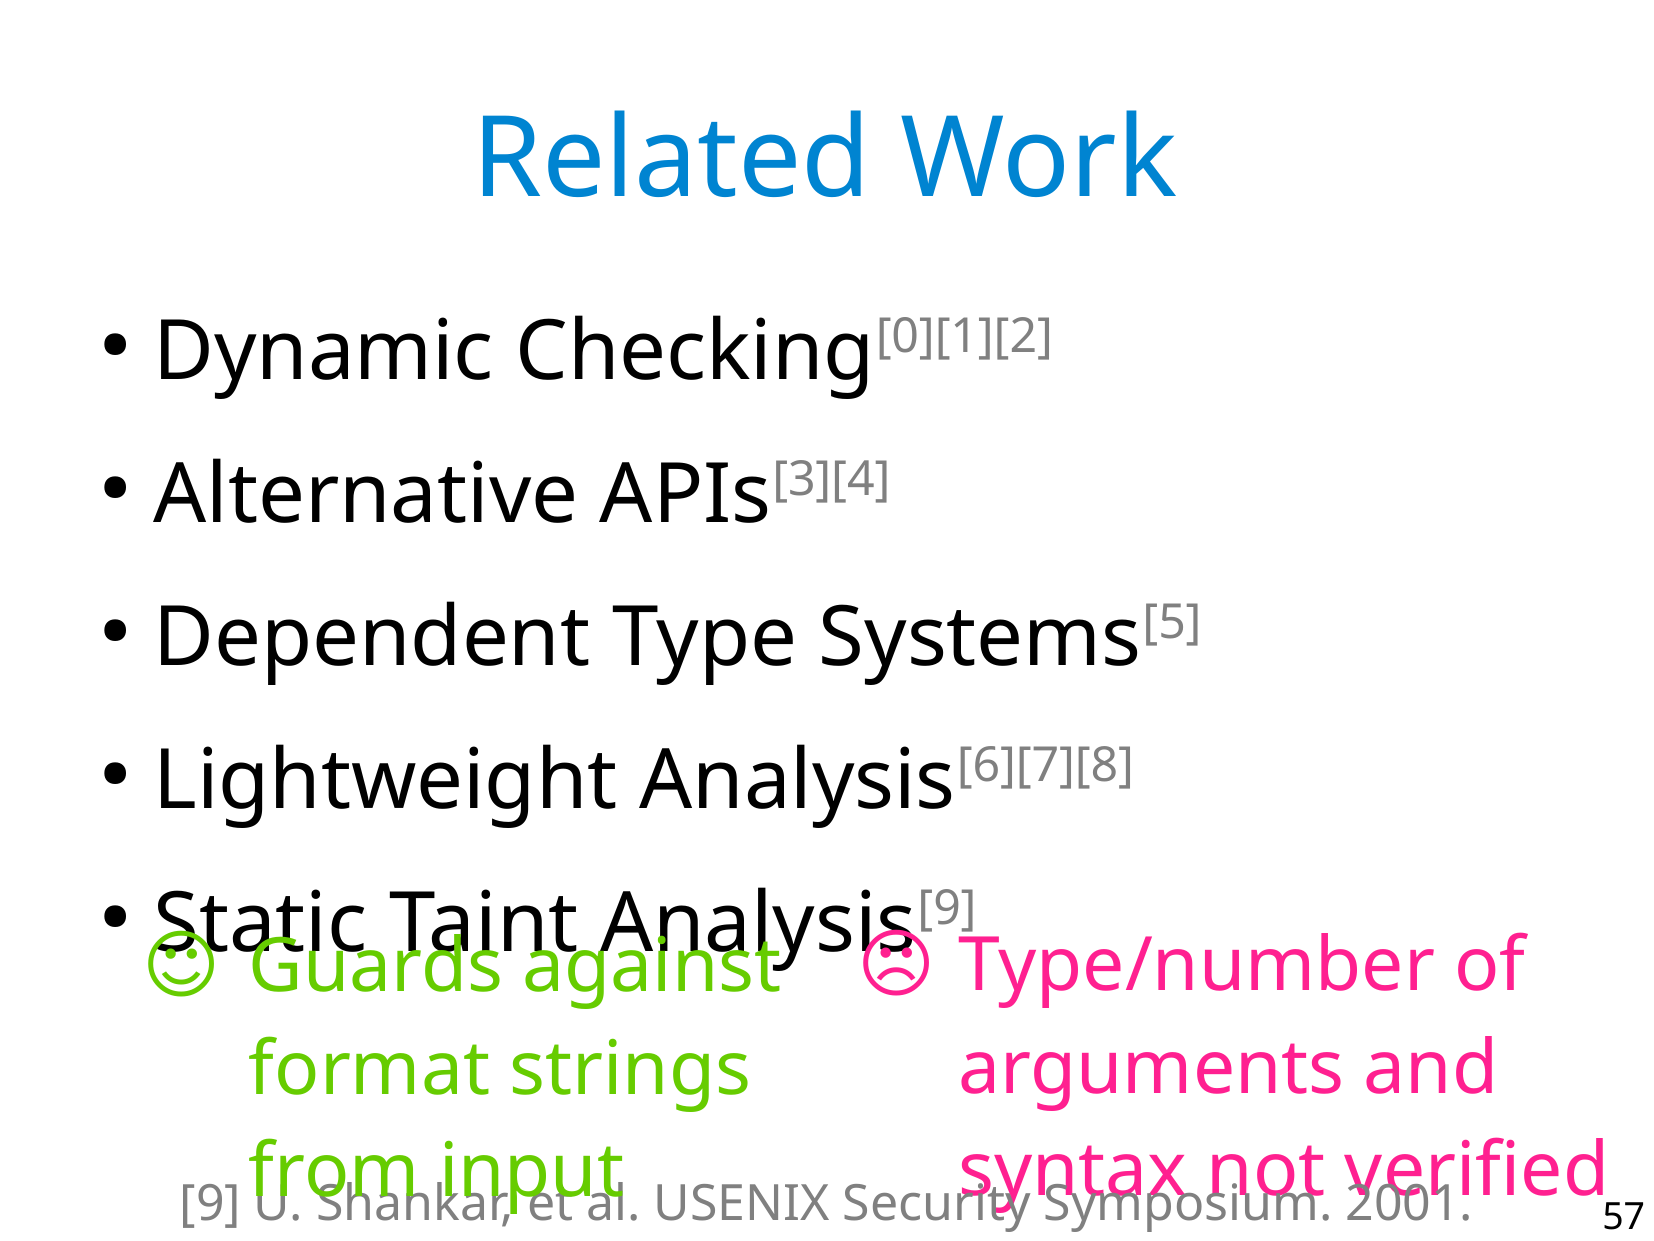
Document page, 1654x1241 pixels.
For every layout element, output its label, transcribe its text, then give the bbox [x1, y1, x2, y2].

list Dynamic Checking[0][1][2] Alternative APIs[3][4] Dependent Type Systems[5] Lightweight Analysis[6][7][8] Static Taint Analysis[9] [82, 290, 1571, 1010]
title Related Work [60, 49, 1591, 257]
title [9] U. Shankar, et al. USENIX Security Symposium. 2001. [0, 1121, 1654, 1241]
text_box Guards against format strings from input [205, 904, 761, 1172]
text_box ☺ [135, 904, 205, 1004]
text_box Type/number of arguments and syntax not verified [914, 903, 1654, 1121]
text_box ☹ [849, 903, 914, 1003]
